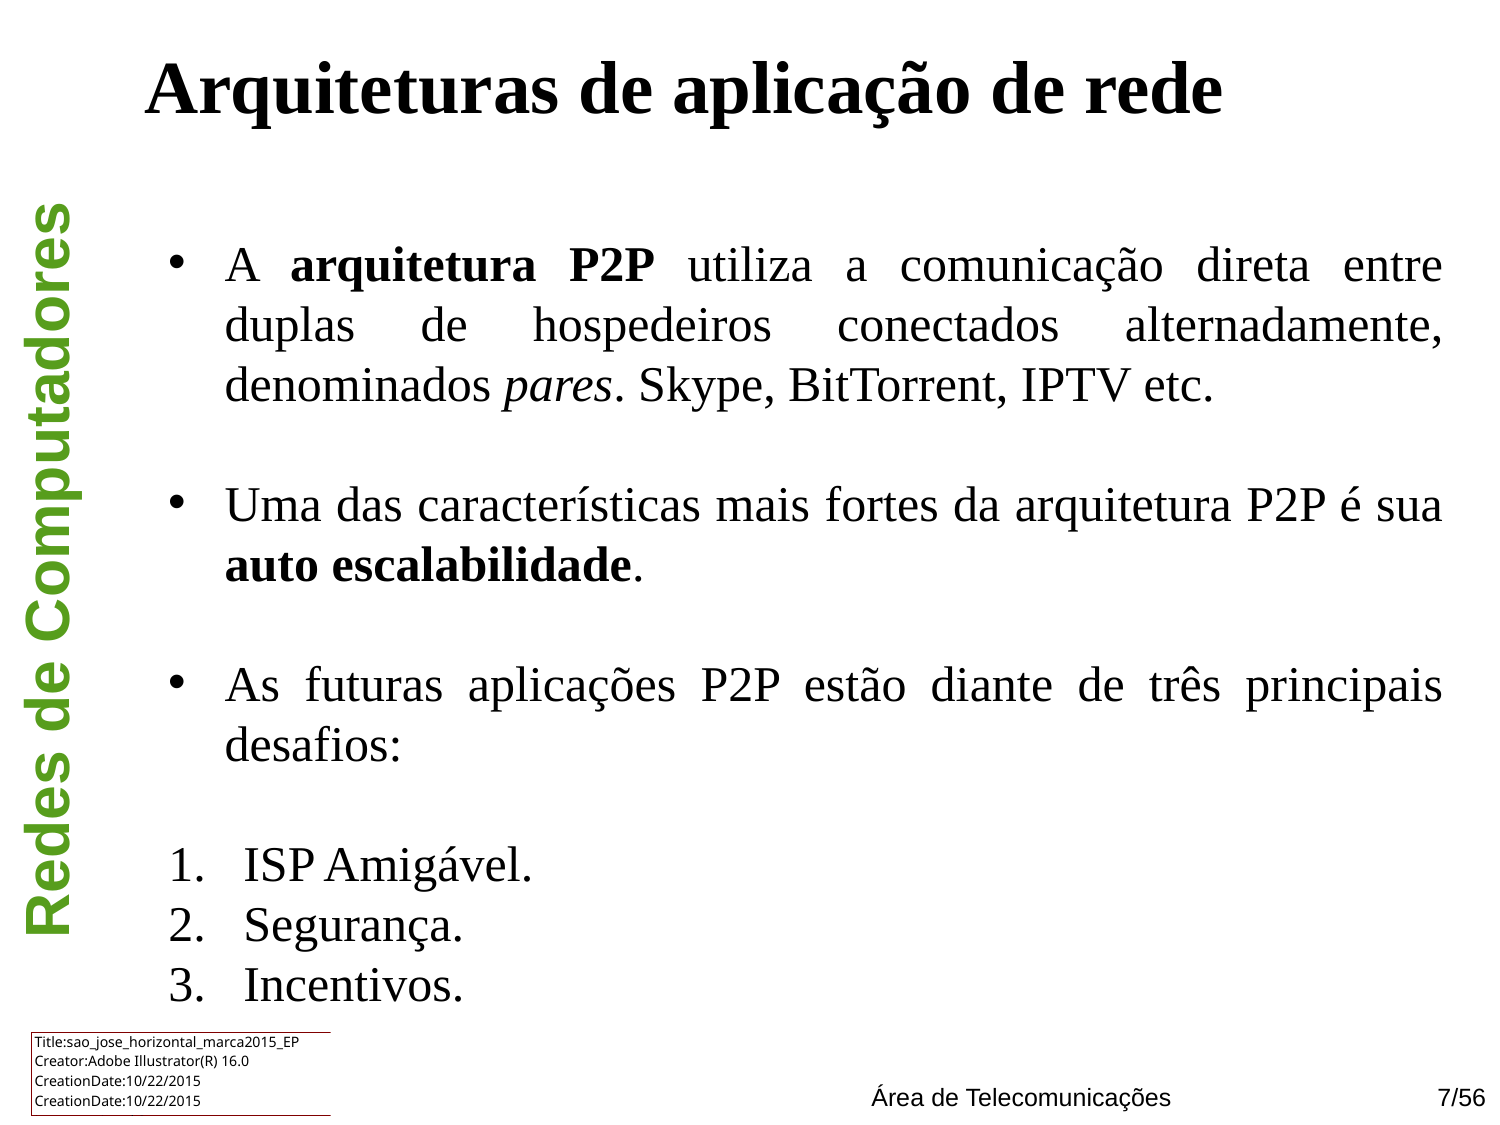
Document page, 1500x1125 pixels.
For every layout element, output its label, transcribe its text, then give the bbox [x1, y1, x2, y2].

text_box Arquiteturas de aplicação de rede [129, 30, 1406, 315]
text_box A arquitetura P2P utiliza a comunicação direta entre duplas de hospedeiros conectados alternadamente, denominados pares. Skype, BitTorrent, IPTV etc. Uma das características mais fortes da arquitetura P2P é sua auto escalabilidade. As futuras aplicações P2P estão diante de três principais desafios: ISP Amigável. Segurança. Incentivos. [153, 224, 1459, 1083]
